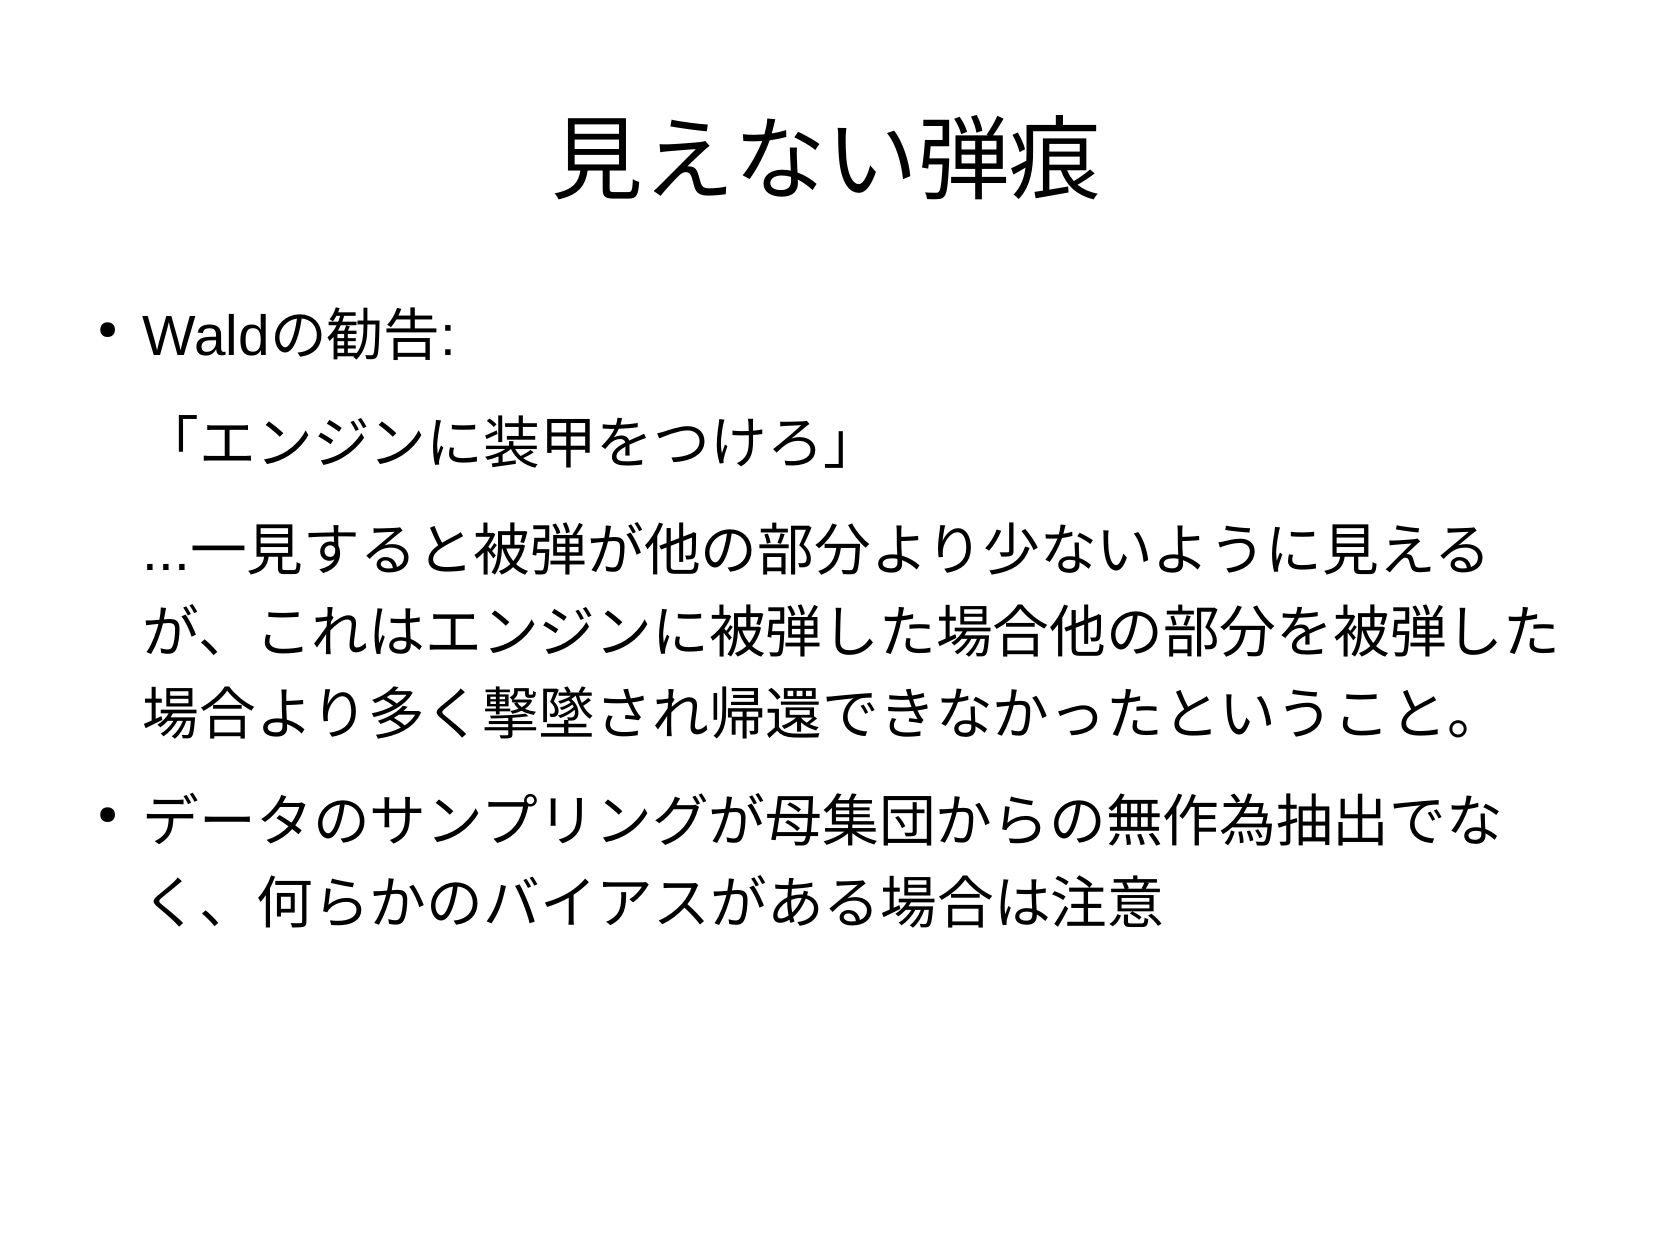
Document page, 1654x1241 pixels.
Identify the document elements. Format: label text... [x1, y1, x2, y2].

list Waldの勧告: 「エンジンに装甲をつけろ」 ...一見すると被弾が他の部分より少ないように見えるが、これはエンジンに被弾した場合他の部分を被弾した場合より多く撃墜され帰還できなかったということ。 データのサンプリングが母集団からの無作為抽出でなく、何らかのバイアスがある場合は注意 [82, 290, 1571, 1010]
title 見えない弾痕 [82, 49, 1571, 257]
